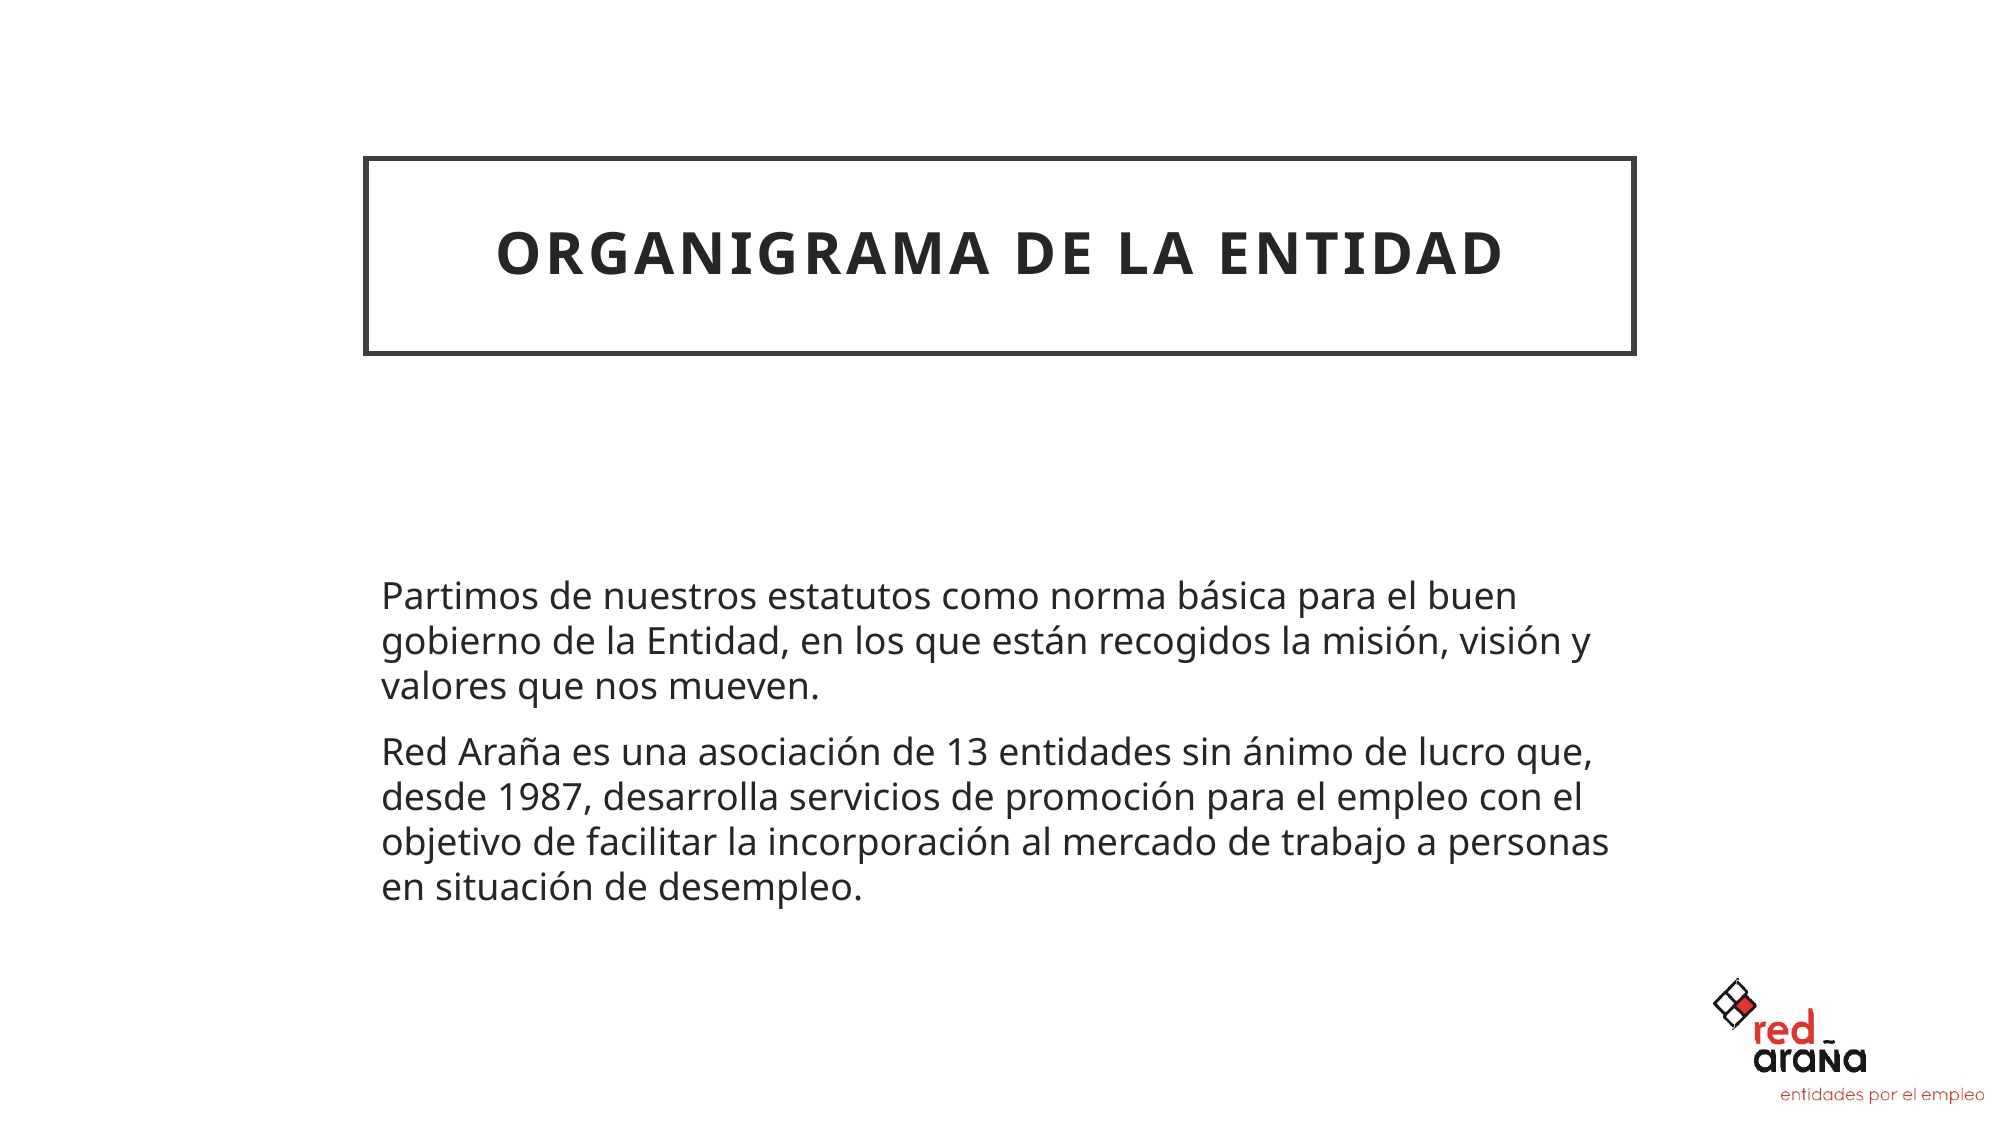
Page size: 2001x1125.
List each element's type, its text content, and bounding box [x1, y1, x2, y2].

picture [1713, 978, 1984, 1104]
title ORGANIGRAMA DE LA ENTIDAD [366, 158, 1634, 354]
list Partimos de nuestros estatutos como norma básica para el buen gobierno de la Entidad, en los que están recogidos la misión, visión y valores que nos mueven. Red Araña es una asociación de 13 entidades sin ánimo de lucro que, desde 1987, desarrolla servicios de promoción para el empleo con el objetivo de facilitar la incorporación al mercado de trabajo a personas en situación de desempleo. [366, 432, 1634, 942]
